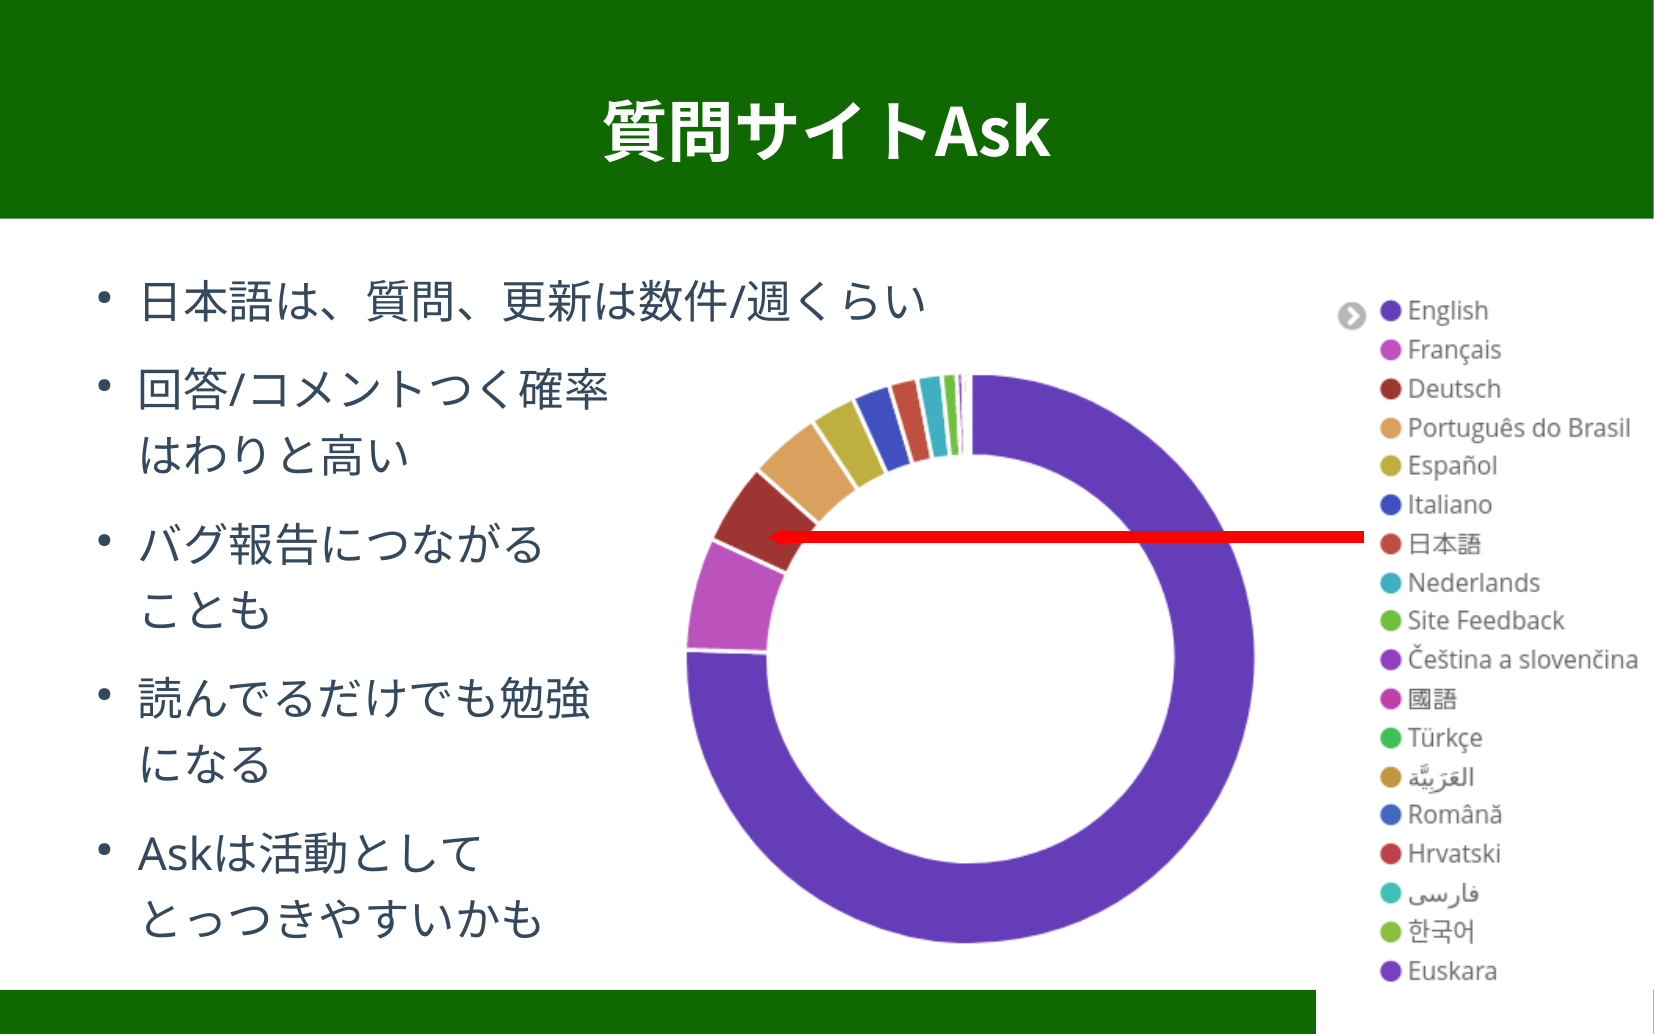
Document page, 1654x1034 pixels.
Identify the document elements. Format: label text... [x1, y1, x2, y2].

list 日本語は、質問、更新は数件/週くらい 回答/コメントつく確率 はわりと高い バグ報告につながる ことも 読んでるだけでも勉強 になる Askは活動として とっつきやすいかも [82, 265, 1316, 957]
picture [673, 265, 1654, 1034]
title 質問サイトAsk [82, 41, 1571, 214]
